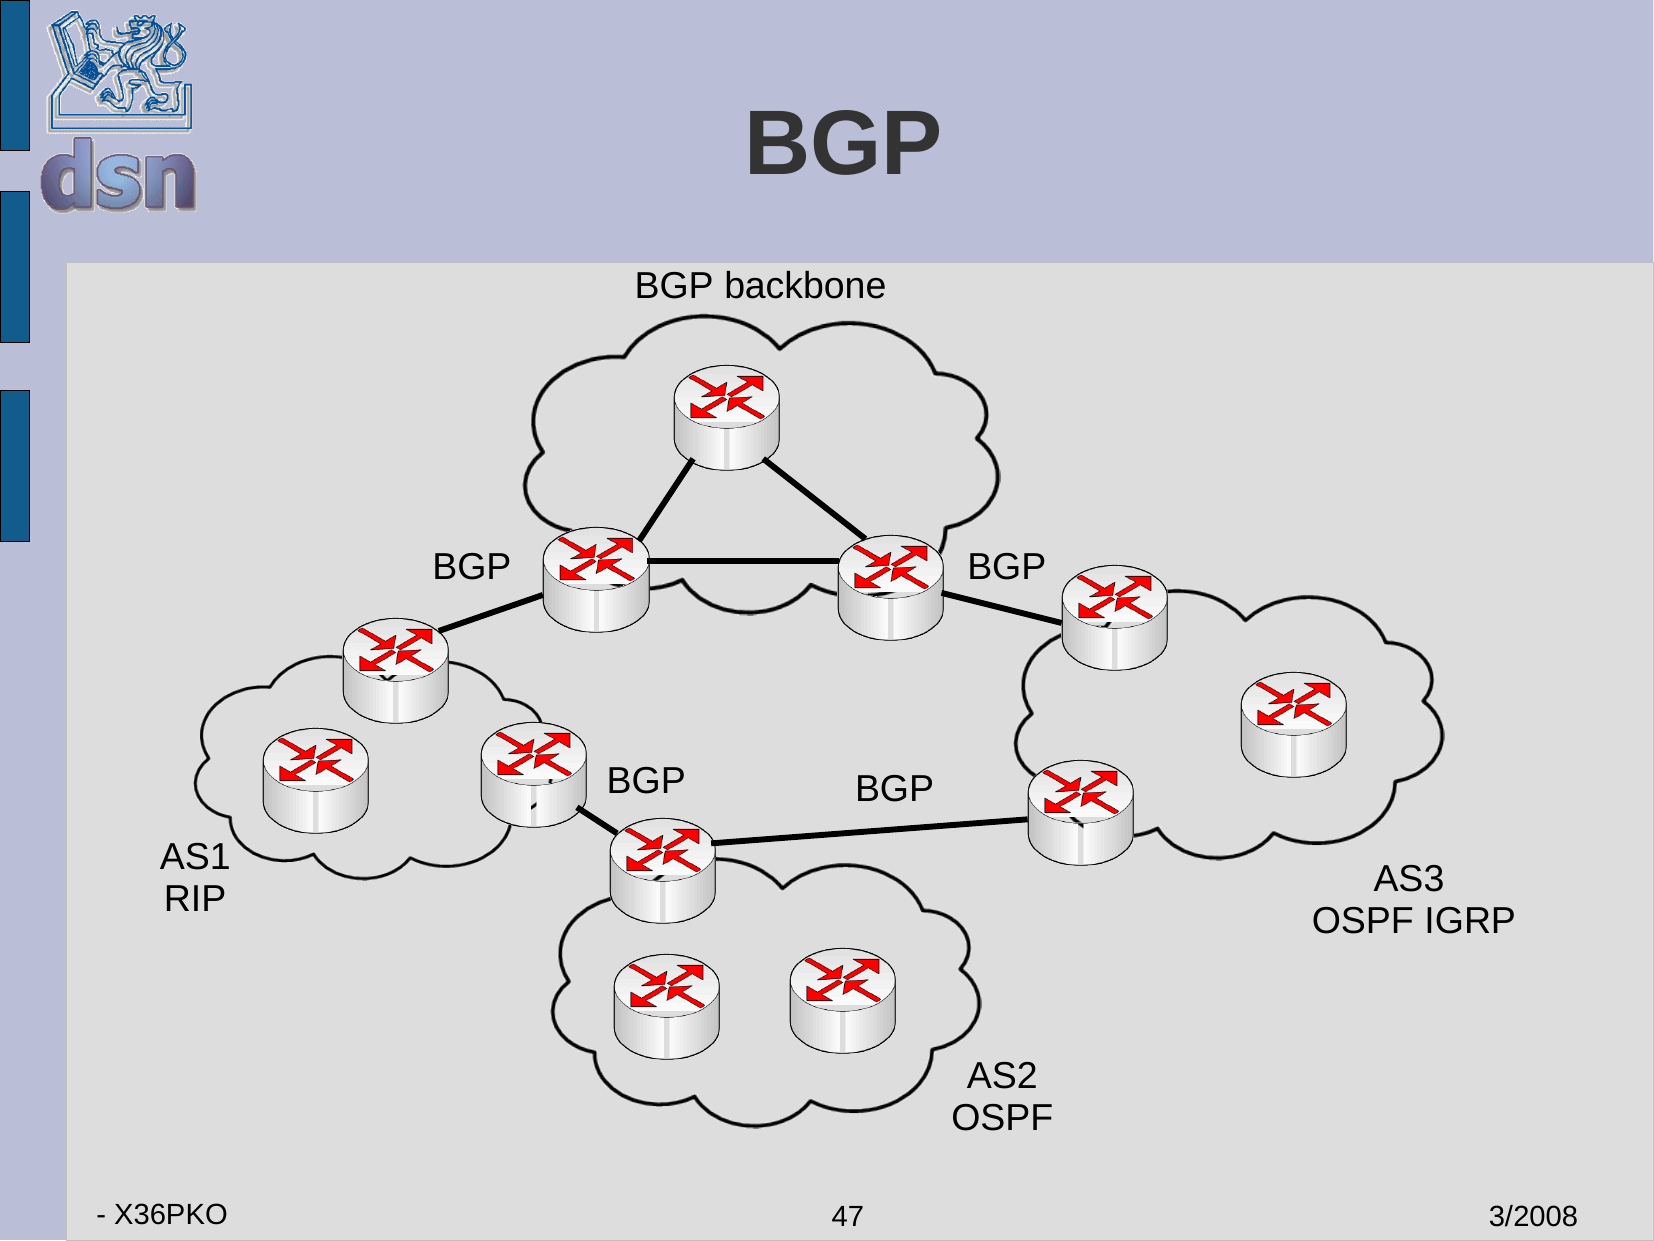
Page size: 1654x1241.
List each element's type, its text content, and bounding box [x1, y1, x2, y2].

text_box AS2 OSPF [933, 1043, 1072, 1149]
text_box BGP [588, 749, 704, 813]
text_box AS1 RIP [142, 825, 249, 931]
title BGP [210, 39, 1478, 247]
text_box BGP [949, 534, 1065, 598]
picture [522, 313, 1001, 642]
picture [10, 10, 223, 230]
text_box AS3 OSPF IGRP [1294, 847, 1535, 953]
picture [1013, 564, 1445, 866]
picture [979, 598, 1001, 604]
text_box BGP backbone [616, 254, 905, 318]
text_box BGP [837, 757, 953, 821]
picture [193, 617, 982, 1129]
text_box BGP [414, 534, 530, 598]
